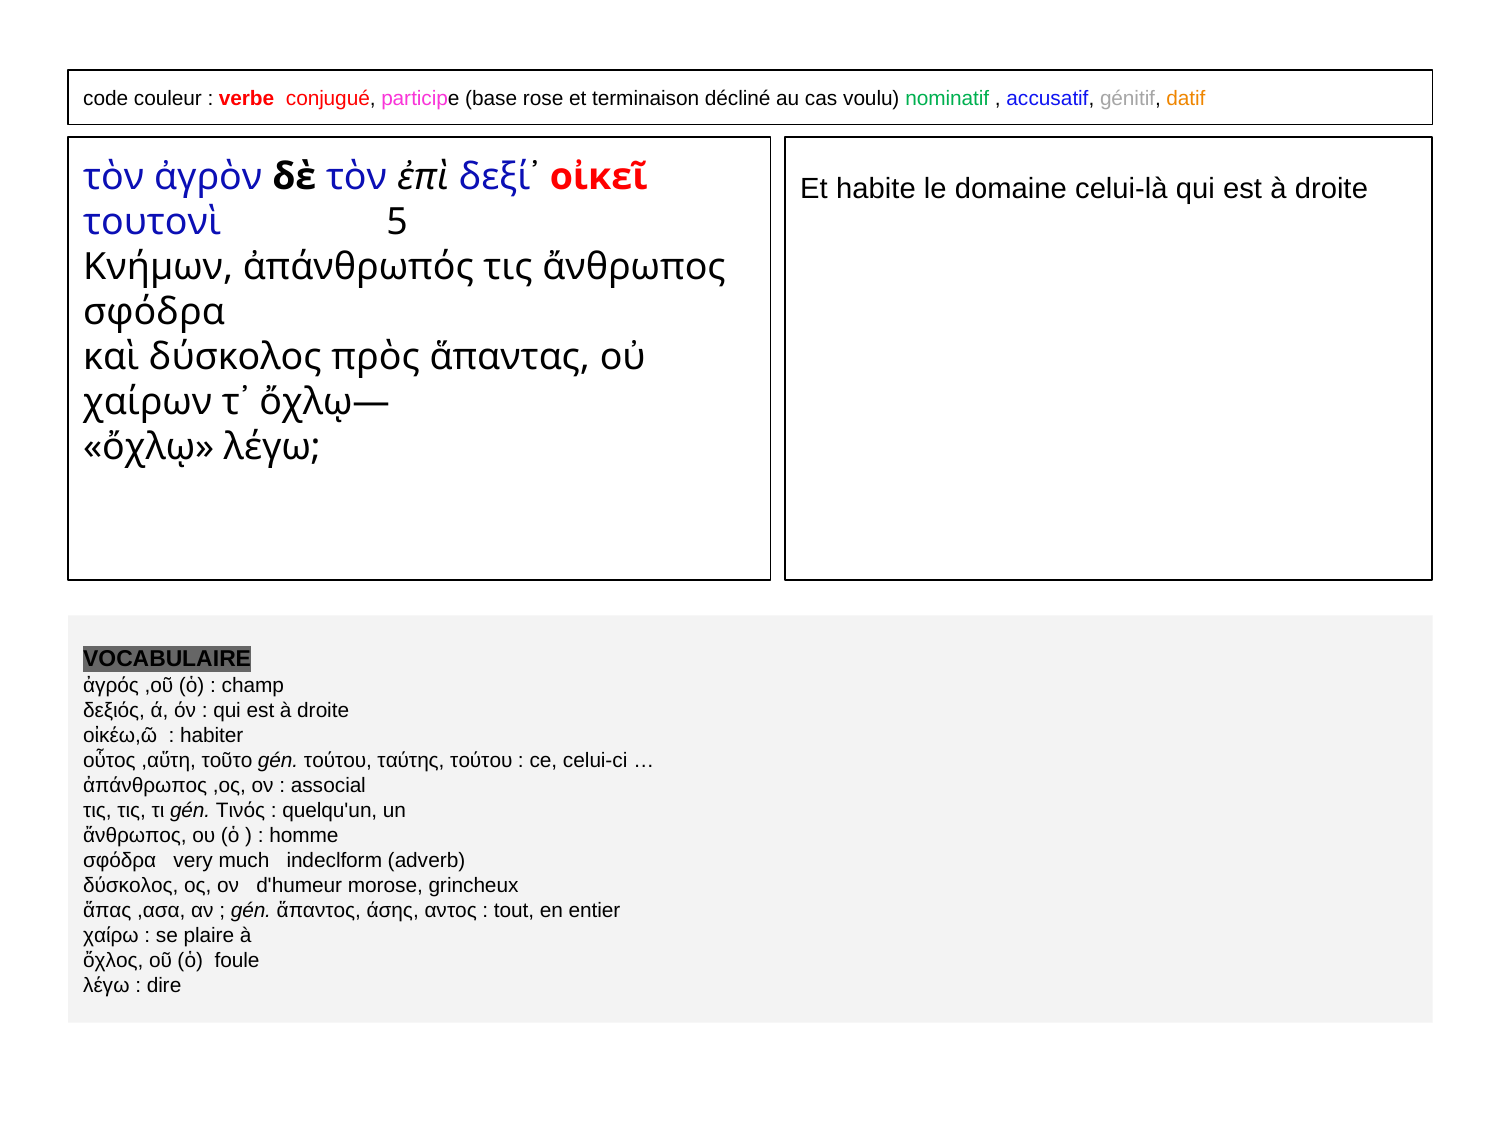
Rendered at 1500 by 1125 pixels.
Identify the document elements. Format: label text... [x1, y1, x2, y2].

text_box Et habite le domaine celui-là qui est à droite [785, 136, 1432, 581]
text_box τὸν ἀγρὸν δὲ τὸν ἐπὶ δεξί᾽ οἰκεῖ τουτονὶ 5 Κνήμων, ἀπάνθρωπός τις ἄνθρωπος σφόδρα καὶ δύσκολος πρὸς ἅπαντας, οὐ χαίρων τ᾽ ὄχλῳ— «ὄχλῳ» λέγω; [68, 136, 771, 581]
text_box VOCABULAIRE ἀγρός ,οῦ (ὁ) : champ δεξιός, ά, όν : qui est à droite οἰκέω,ῶ : habiter οὗτος ,αὕτη, τοῦτο gén. τούτου, ταύτης, τούτου : ce, celui-ci … ἀπάνθρωπος ,ος, ον : associal τις, τις, τι gén. Τινός : quelqu'un, un ἄνθρωπος, ου (ὁ ) : homme σφόδρα very much indeclform (adverb) δύσκολος, ος, ον d'humeur morose, grincheux ἅπας ,ασα, αν ; gén. ἅπαντος, άσης, αντος : tout, en entier χαίρω : se plaire à ὄχλος, οῦ (ὁ) foule λέγω : dire [68, 615, 1433, 1023]
text_box code couleur : verbe conjugué, participe (base rose et terminaison décliné au cas voulu) nominatif , accusatif, génitif, datif [68, 70, 1433, 125]
